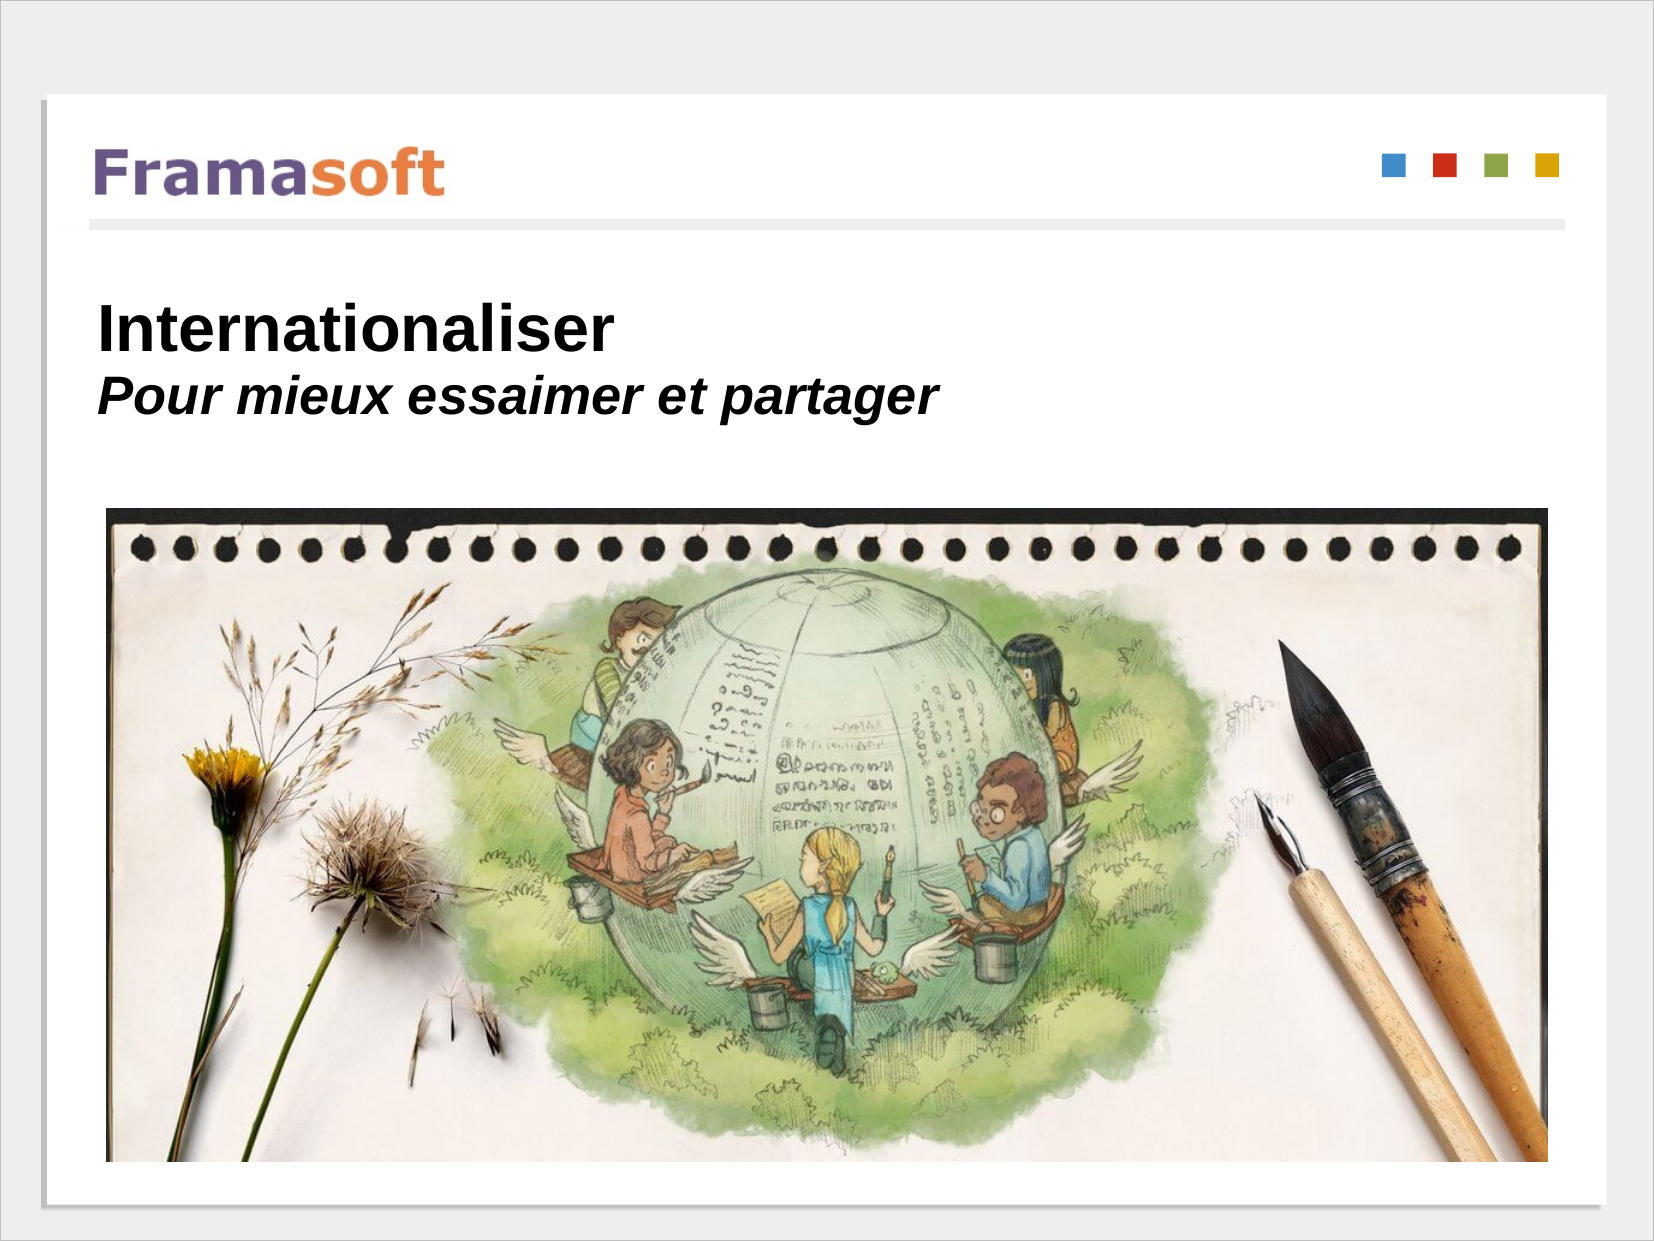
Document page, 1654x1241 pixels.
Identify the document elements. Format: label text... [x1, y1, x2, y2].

picture [54, 104, 508, 225]
text_box Internationaliser Pour mieux essaimer et partager [82, 283, 1560, 434]
text_box [0, 0, 1654, 1241]
picture [106, 508, 1548, 1162]
